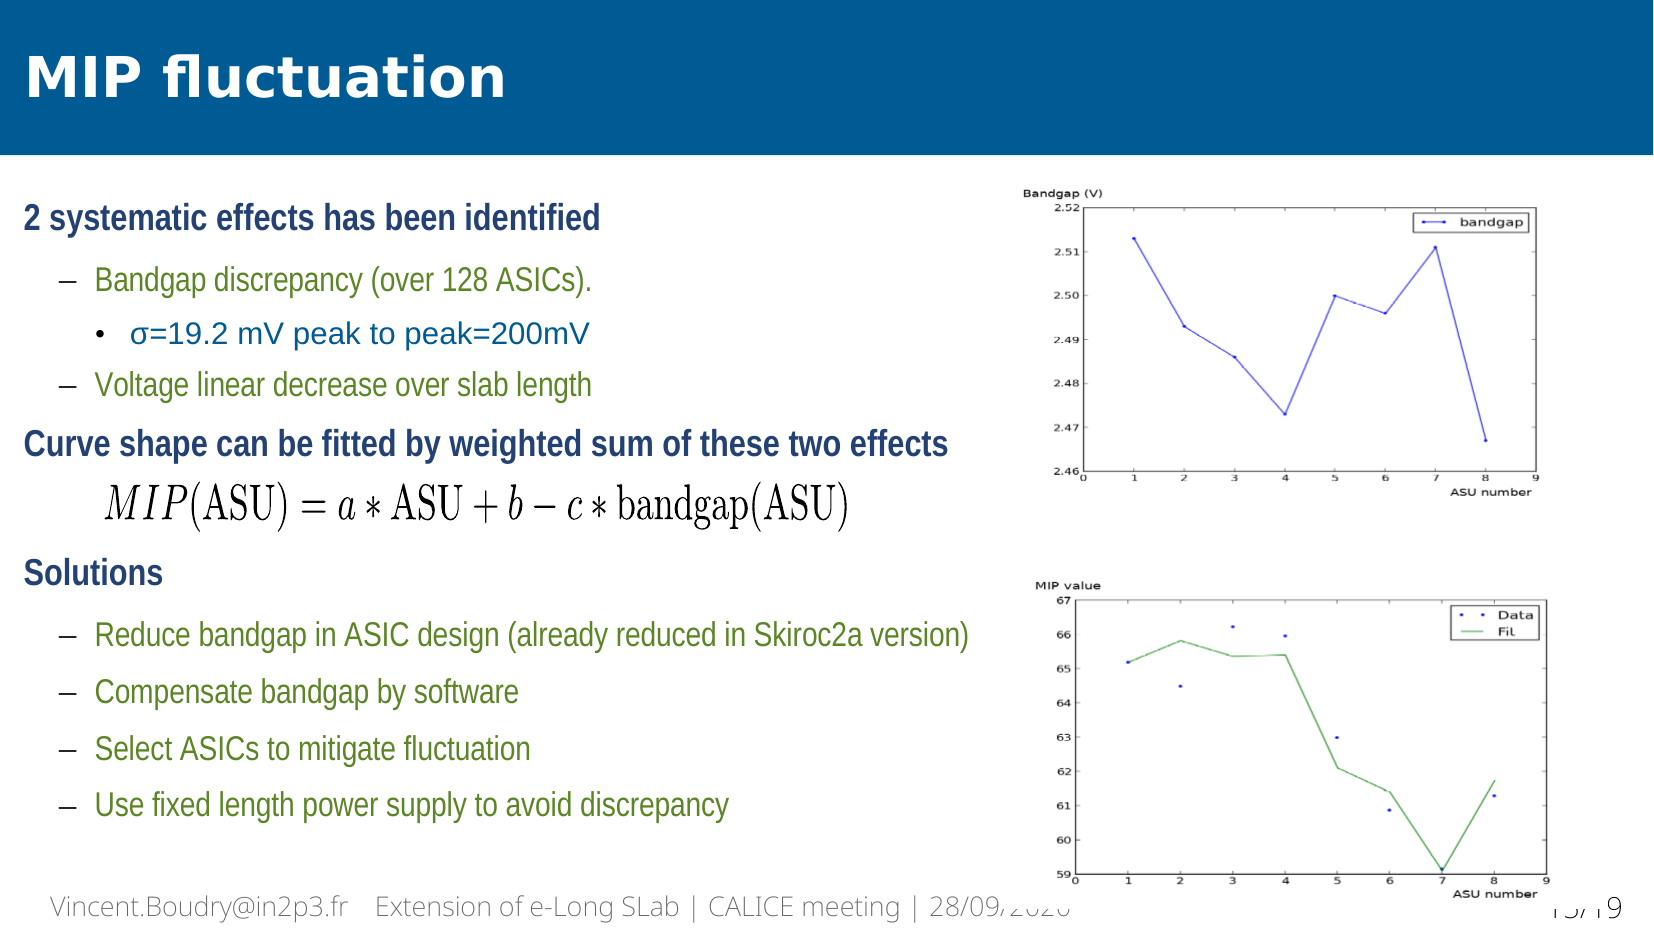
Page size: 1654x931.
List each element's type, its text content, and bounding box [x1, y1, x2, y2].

list 2 systematic effects has been identified Bandgap discrepancy (over 128 ASICs). σ=19.2 mV peak to peak=200mV Voltage linear decrease over slab length Curve shape can be fitted by weighted sum of these two effects Solutions Reduce bandgap in ASIC design (already reduced in Skiroc2a version) Compensate bandgap by software Select ASICs to mitigate fluctuation Use fixed length power supply to avoid discrepancy [23, 195, 1630, 866]
picture [1000, 566, 1608, 909]
title MIP fluctuation [24, 12, 1635, 143]
picture [1011, 175, 1595, 505]
text_box [103, 481, 851, 532]
